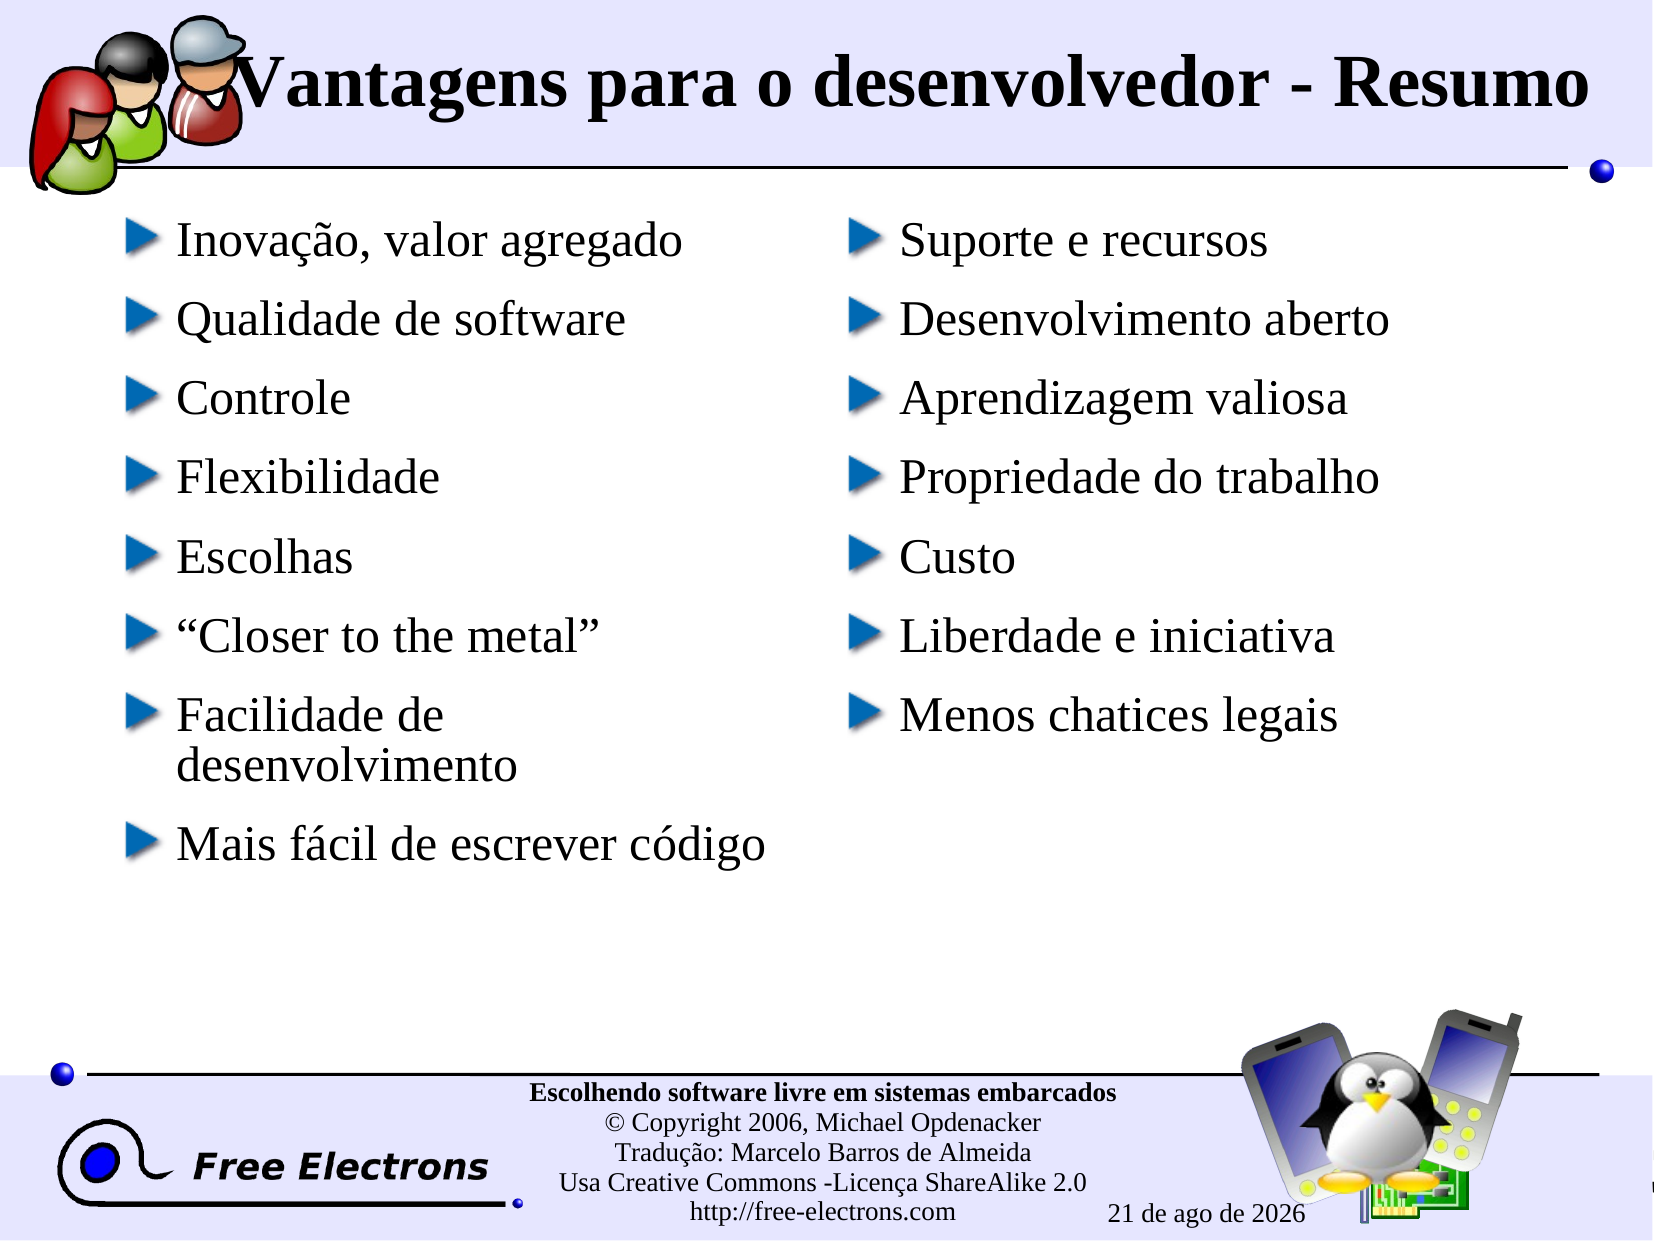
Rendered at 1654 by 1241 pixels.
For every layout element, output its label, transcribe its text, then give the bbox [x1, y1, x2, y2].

picture [29, 15, 246, 195]
title Vantagens para o desenvolvedor - Resumo [246, 31, 1639, 130]
picture [1231, 1008, 1537, 1241]
list Suporte e recursos Desenvolvimento aberto Aprendizagem valiosa Propriedade do trabalho Custo Liberdade e iniciativa Menos chatices legais [828, 216, 1518, 1067]
list Inovação, valor agregado Qualidade de software Controle Flexibilidade Escolhas “Closer to the metal” Facilidade de desenvolvimento Mais fácil de escrever código [105, 216, 795, 1067]
picture [50, 1108, 527, 1216]
